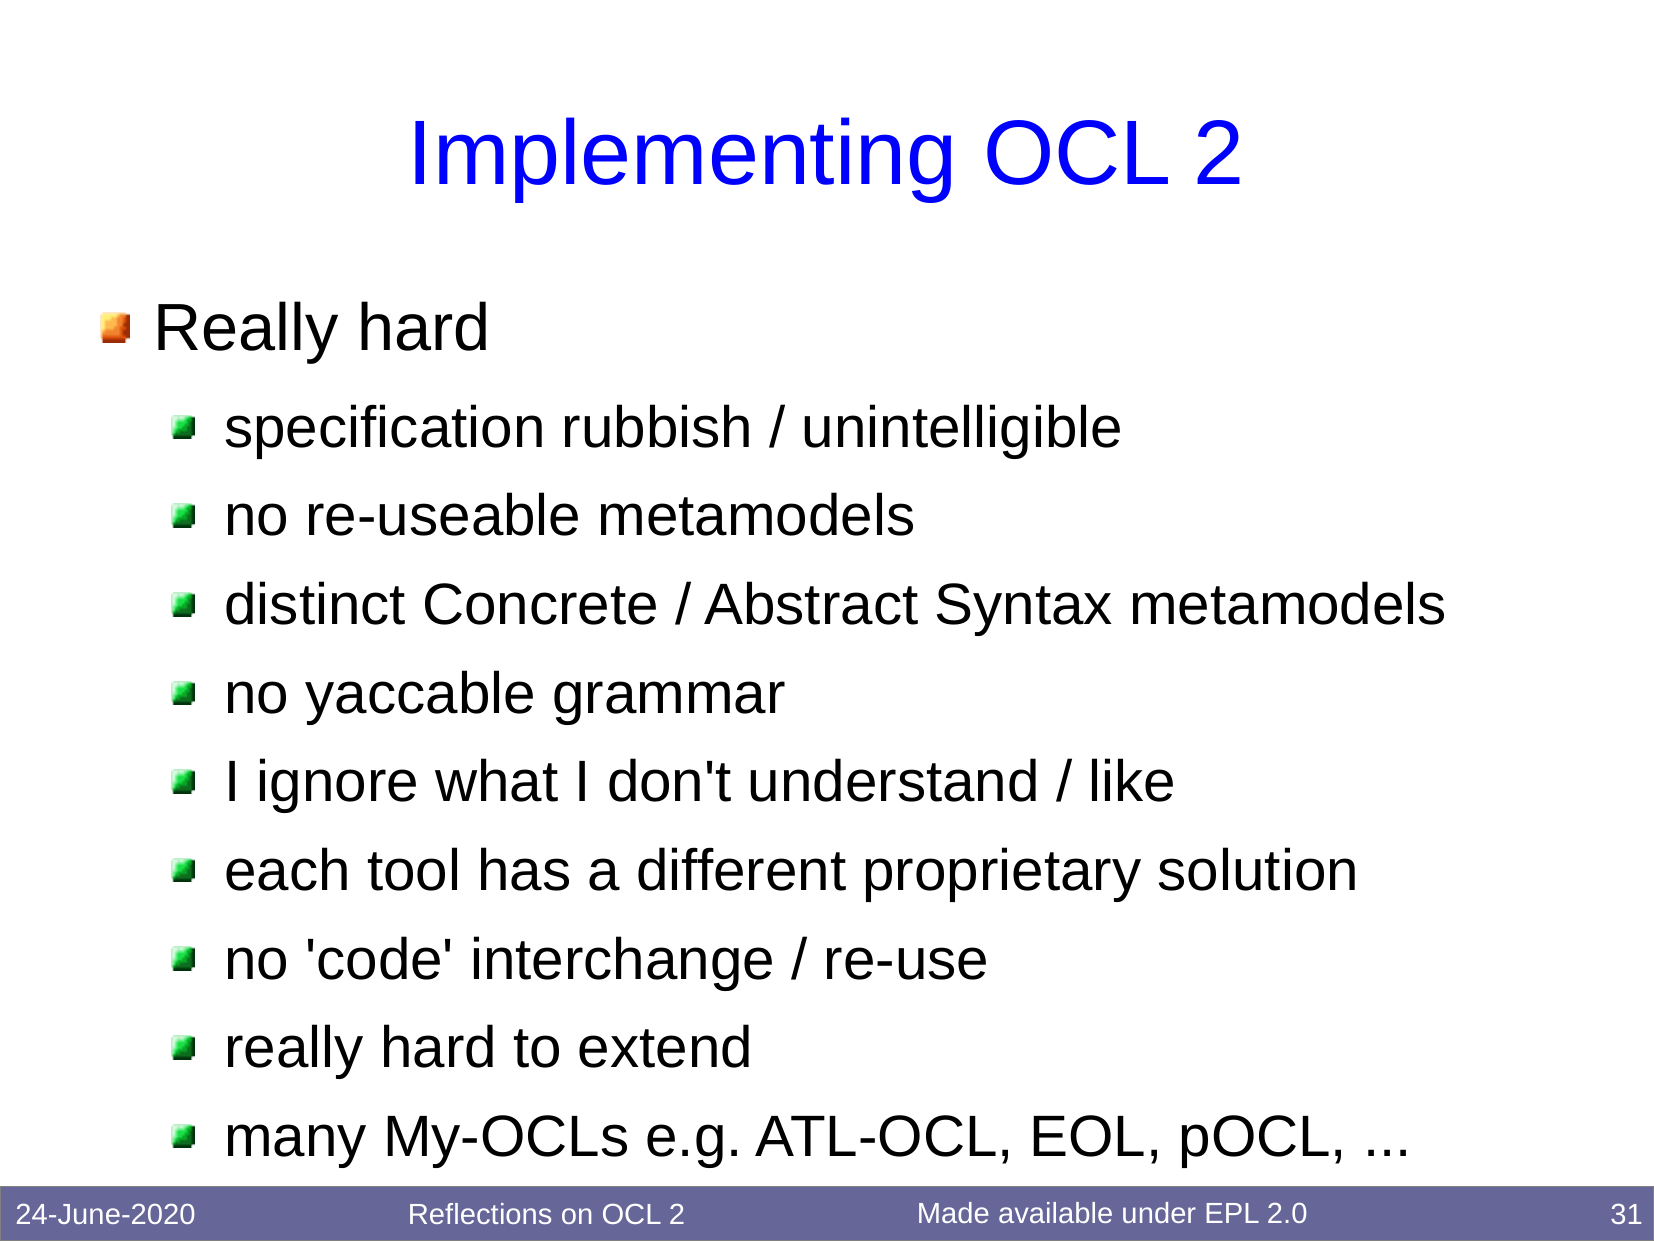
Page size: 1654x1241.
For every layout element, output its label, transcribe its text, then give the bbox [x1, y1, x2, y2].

title Implementing OCL 2 [82, 49, 1571, 257]
list Really hard specification rubbish / unintelligible no re-useable metamodels distinct Concrete / Abstract Syntax metamodels no yaccable grammar I ignore what I don't understand / like each tool has a different proprietary solution no 'code' interchange / re-use really hard to extend many My-OCLs e.g. ATL-OCL, EOL, pOCL, ... [82, 290, 1571, 1169]
